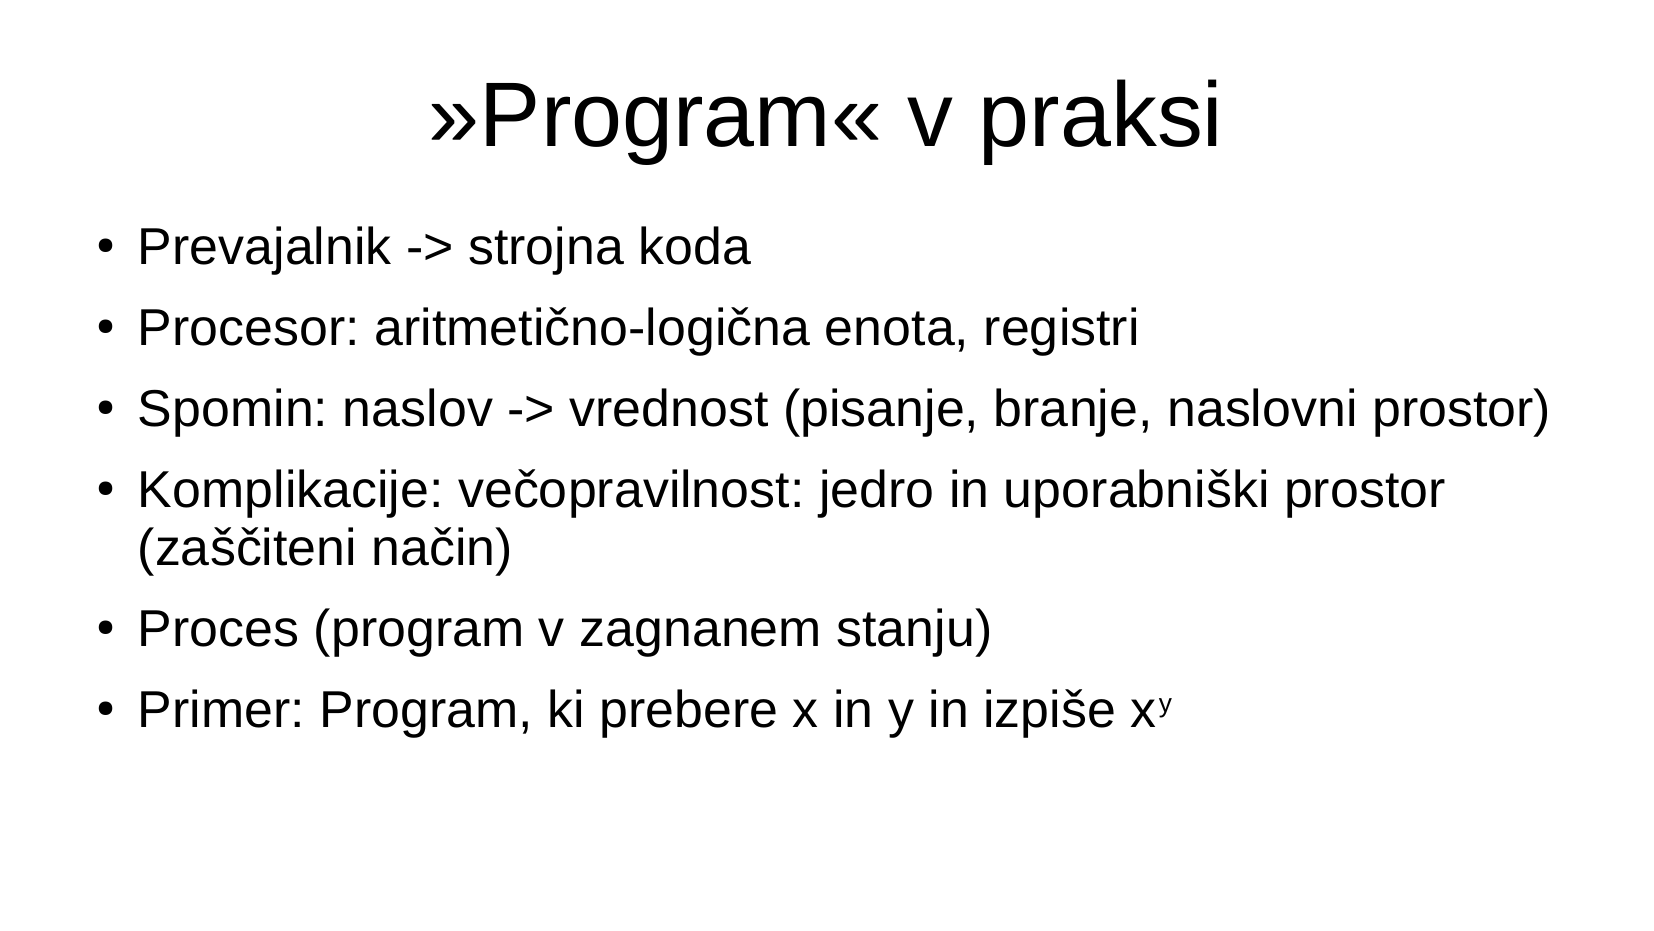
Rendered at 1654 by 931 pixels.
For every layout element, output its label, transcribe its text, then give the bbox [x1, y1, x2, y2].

title »Program« v praksi [82, 37, 1571, 193]
list Prevajalnik -> strojna koda Procesor: aritmetično-logična enota, registri Spomin: naslov -> vrednost (pisanje, branje, naslovni prostor) Komplikacije: večopravilnost: jedro in uporabniški prostor (zaščiteni način) Proces (program v zagnanem stanju) Primer: Program, ki prebere x in y in izpiše xy [82, 217, 1571, 758]
